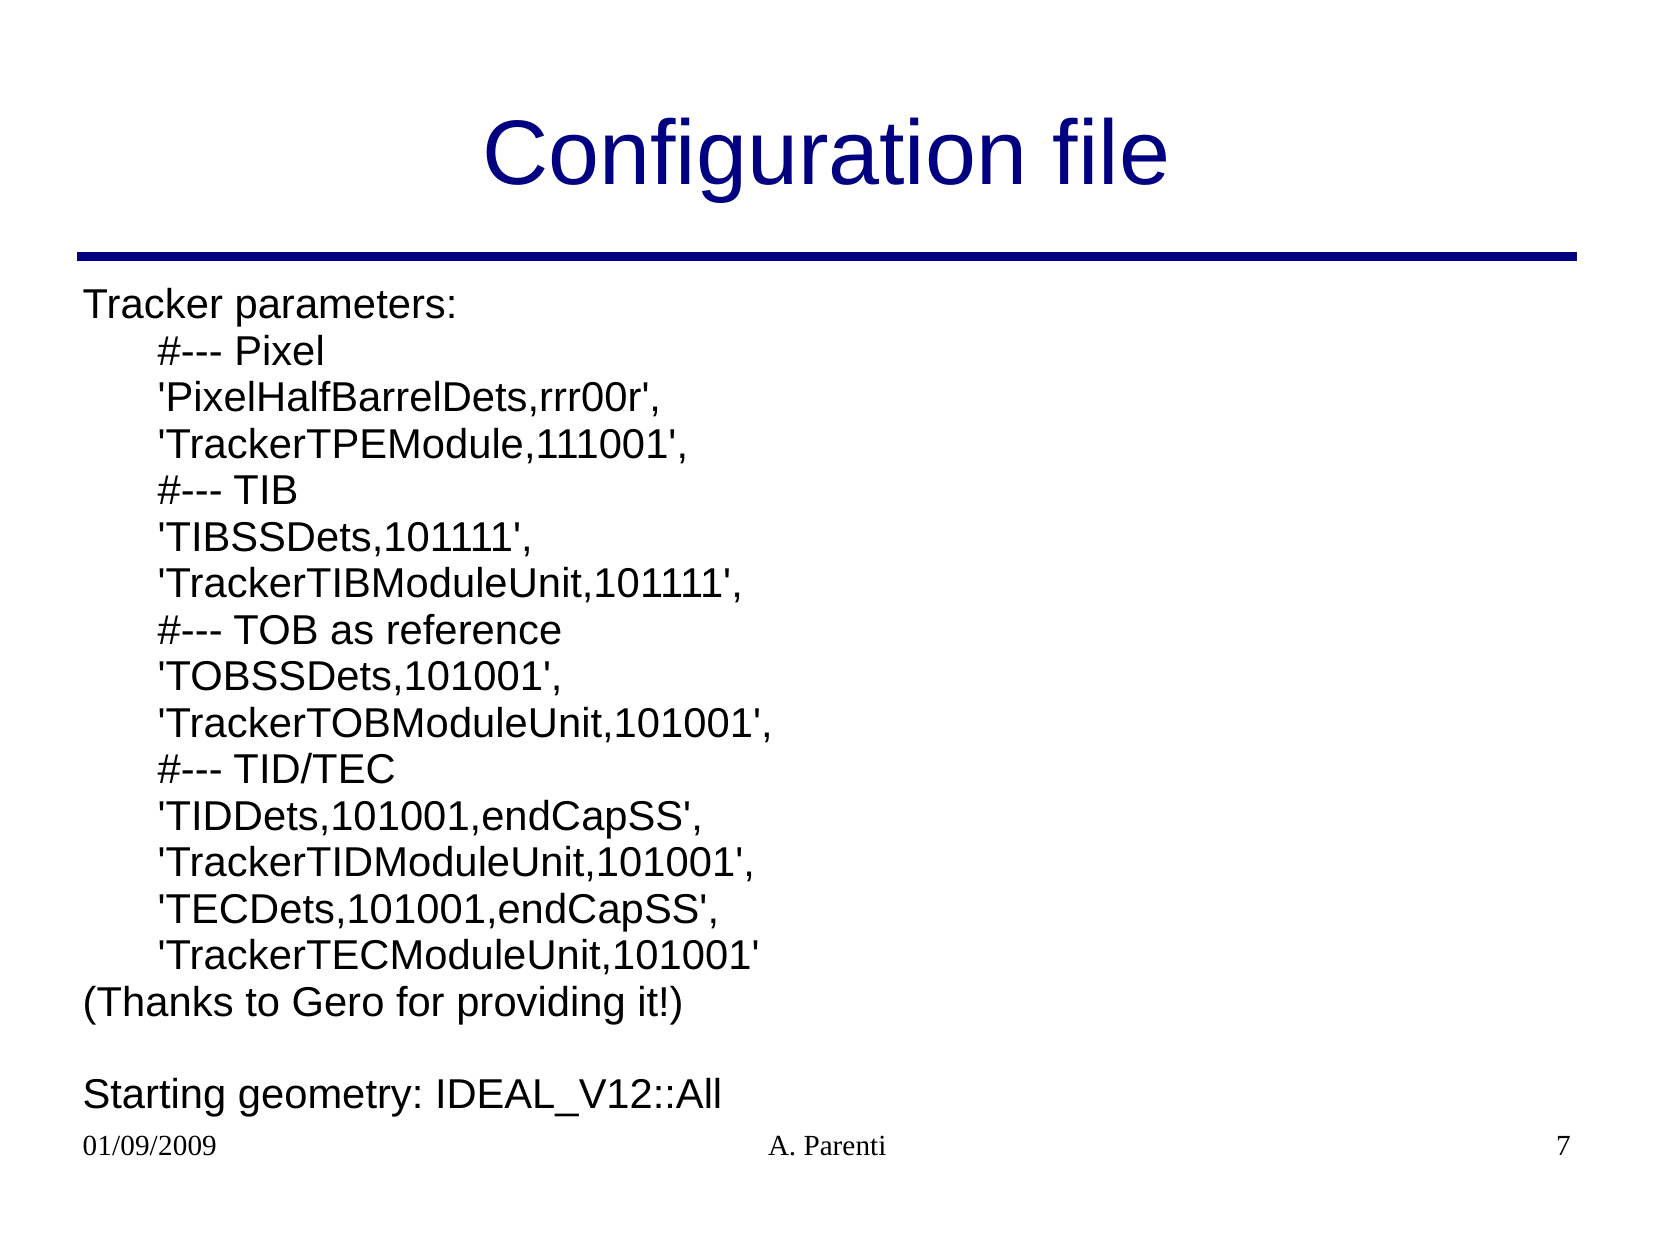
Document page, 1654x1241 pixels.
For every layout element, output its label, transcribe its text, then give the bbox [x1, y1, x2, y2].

subtitle Tracker parameters: #--- Pixel 'PixelHalfBarrelDets,rrr00r', 'TrackerTPEModule,111001', #--- TIB 'TIBSSDets,101111', 'TrackerTIBModuleUnit,101111', #--- TOB as reference 'TOBSSDets,101001', 'TrackerTOBModuleUnit,101001', #--- TID/TEC 'TIDDets,101001,endCapSS', 'TrackerTIDModuleUnit,101001', 'TECDets,101001,endCapSS', 'TrackerTECModuleUnit,101001' (Thanks to Gero for providing it!) Starting geometry: IDEAL_V12::All [82, 281, 1571, 1118]
title Configuration file [82, 49, 1571, 257]
